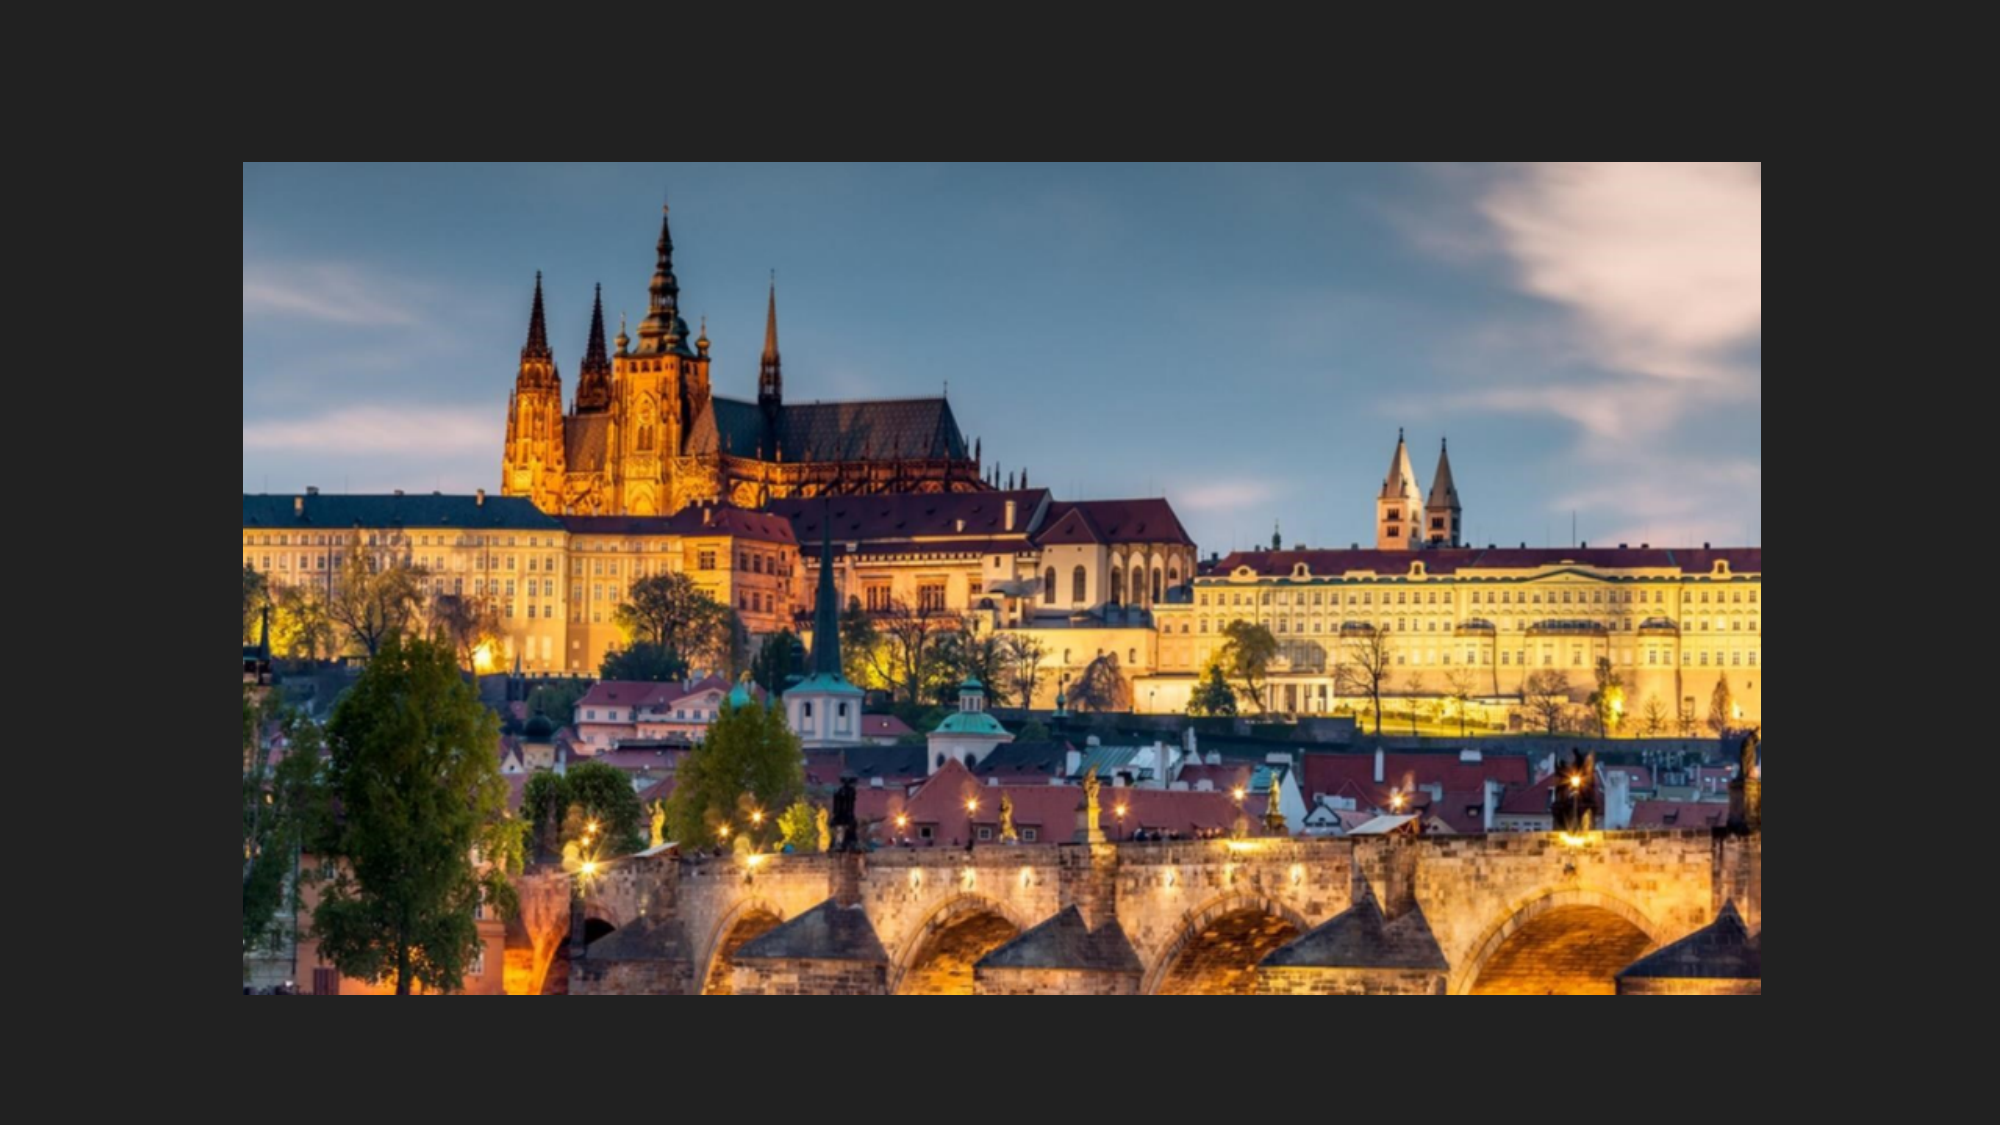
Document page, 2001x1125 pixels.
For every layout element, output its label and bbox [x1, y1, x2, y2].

picture [243, 162, 1761, 995]
